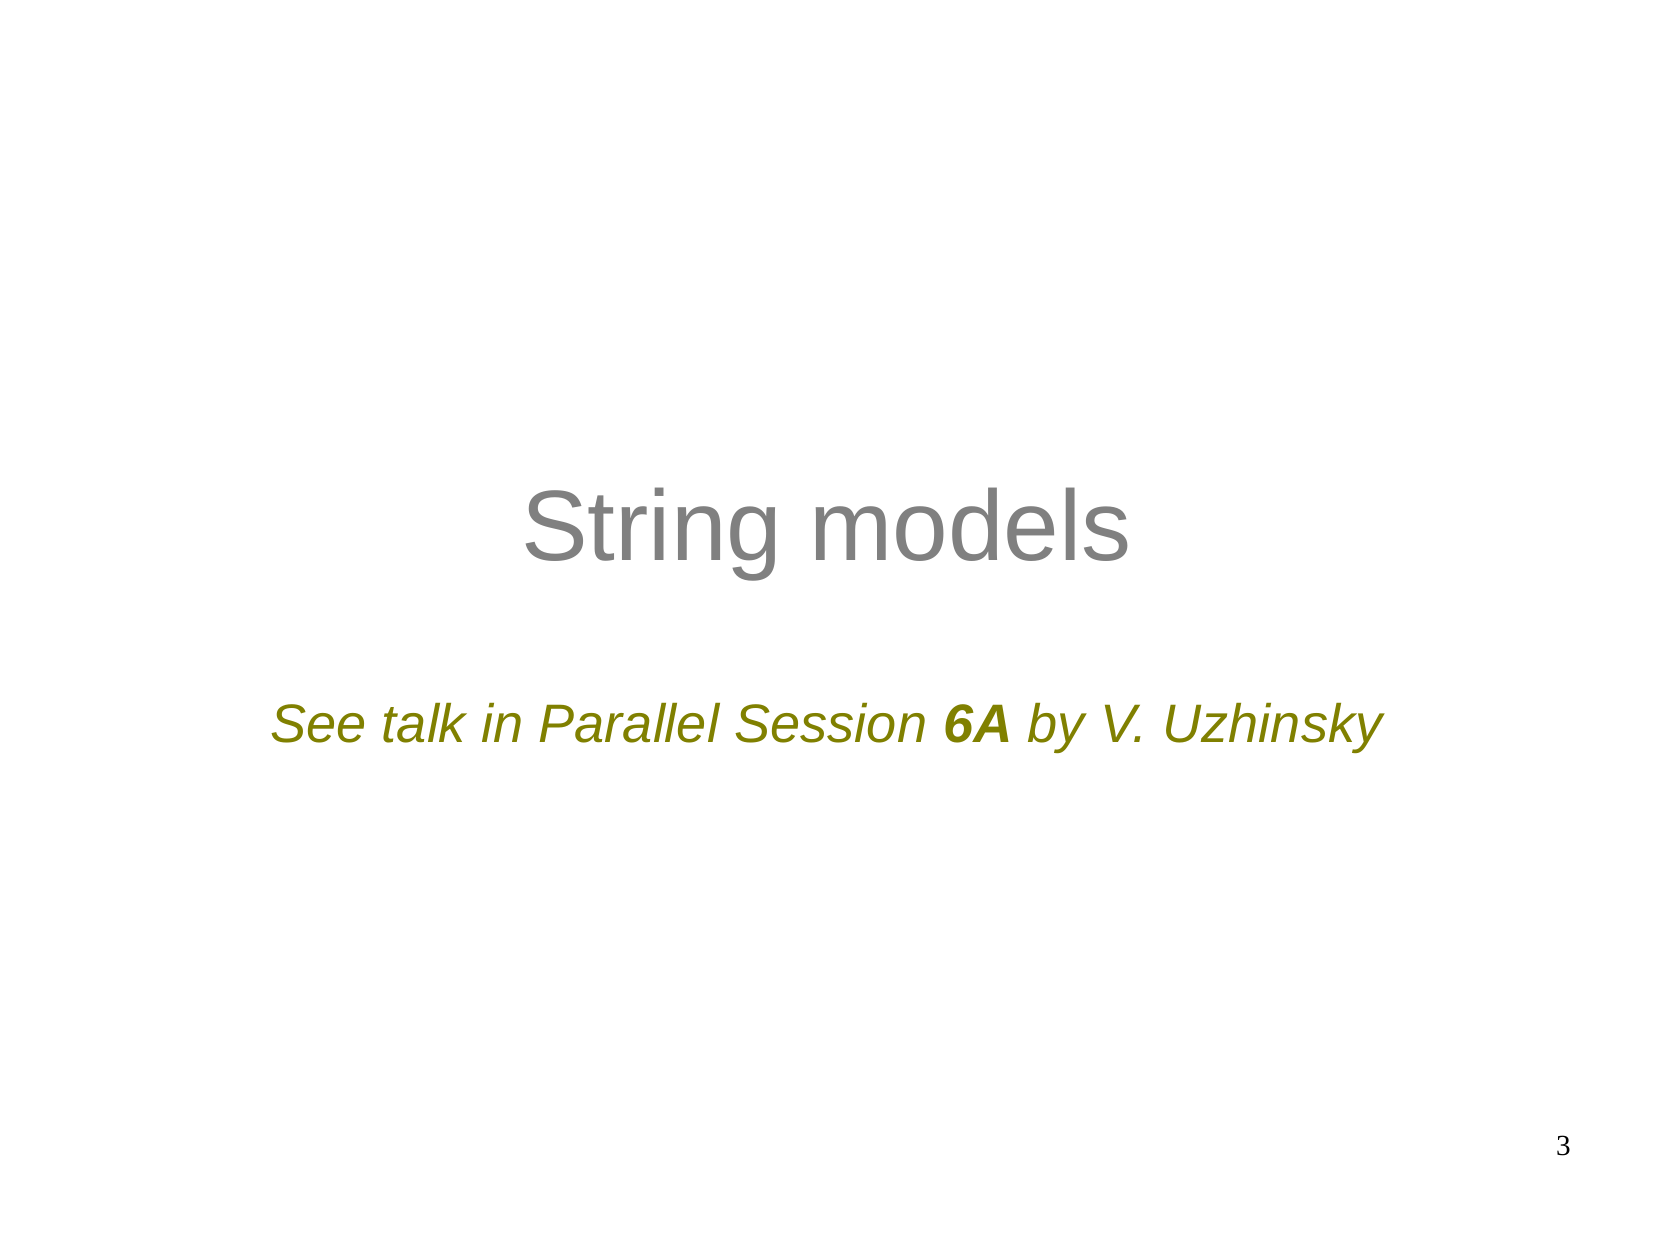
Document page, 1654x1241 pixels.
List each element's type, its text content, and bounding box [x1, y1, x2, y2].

title String models See talk in Parallel Session 6A by V. Uzhinsky [0, 469, 1654, 754]
